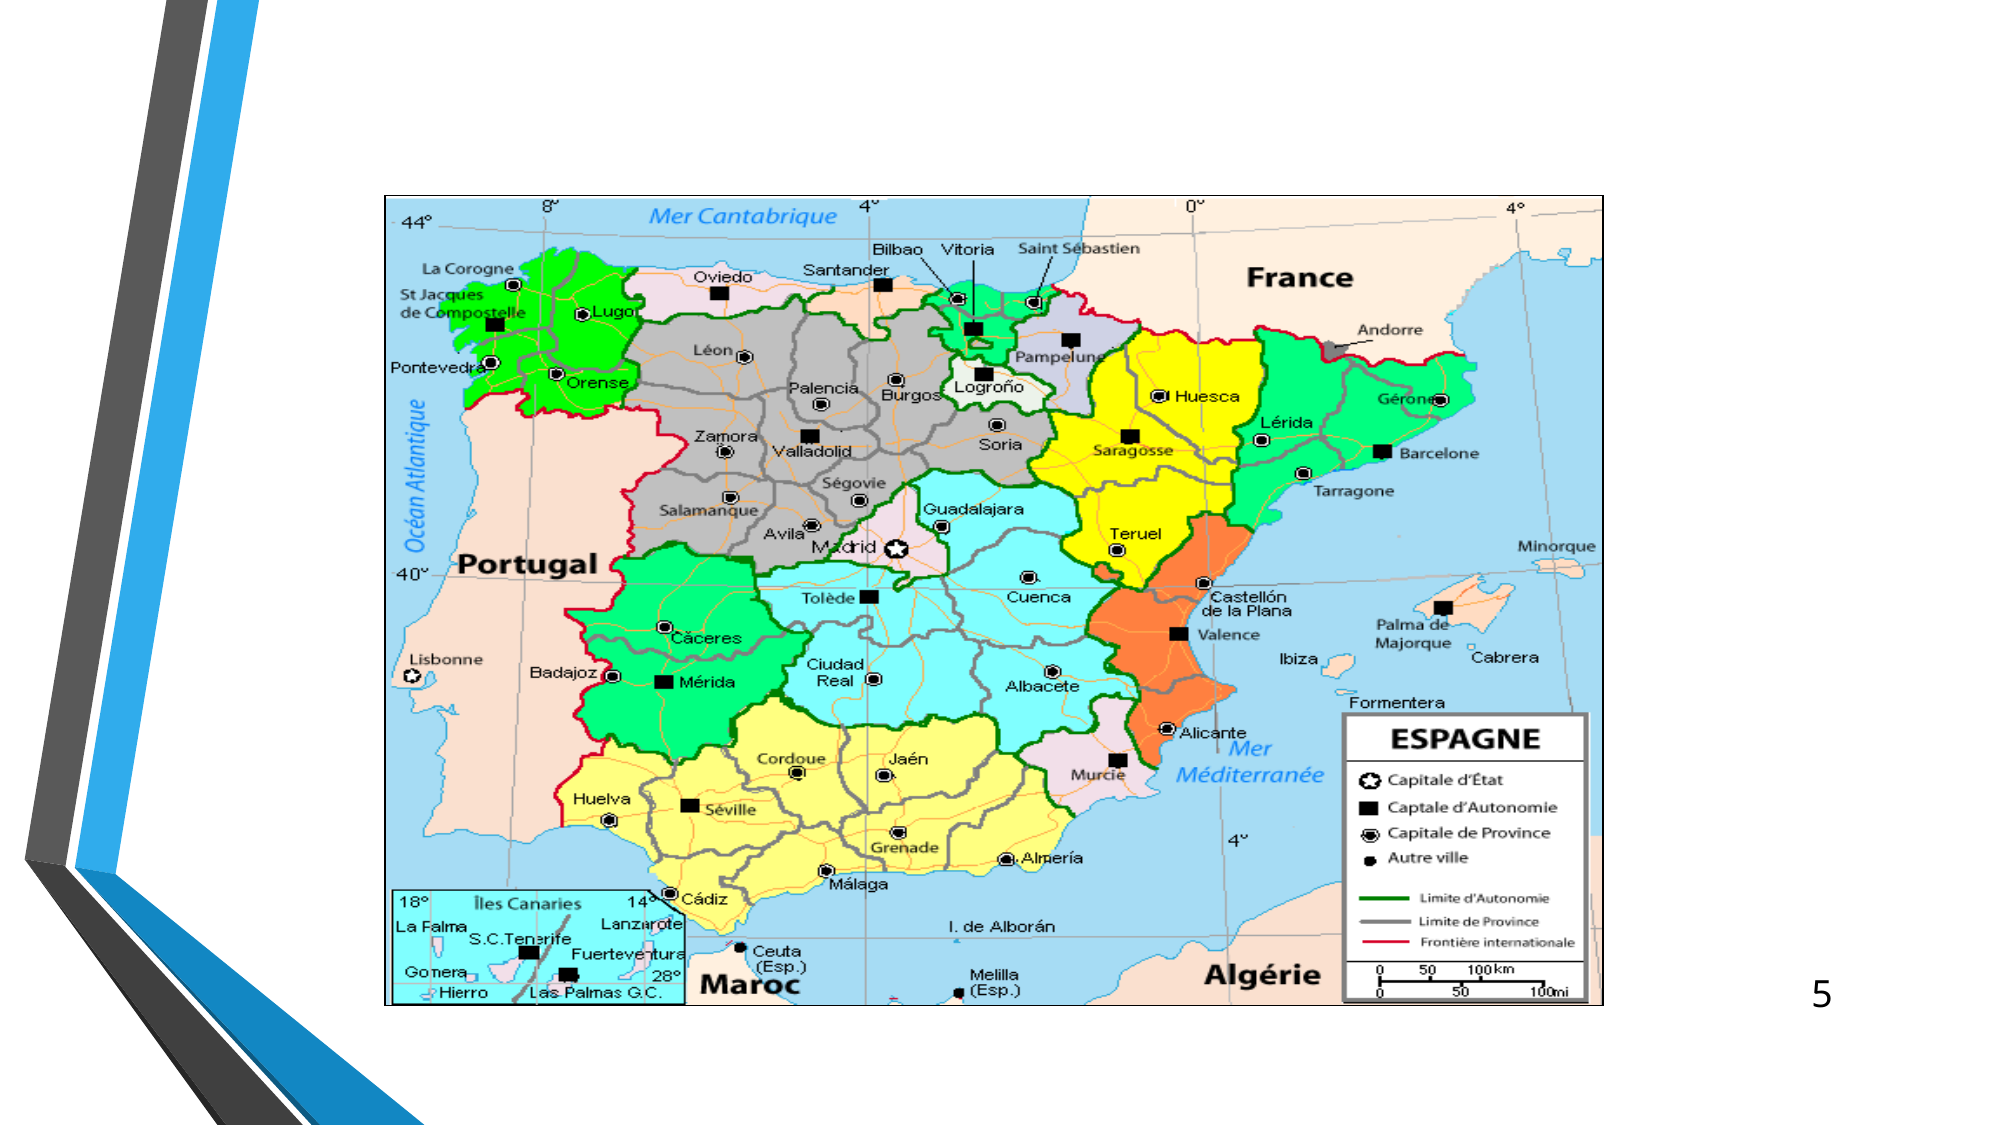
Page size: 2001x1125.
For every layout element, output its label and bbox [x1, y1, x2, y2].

text_box [1796, 962, 1887, 1023]
picture [385, 196, 1603, 1005]
